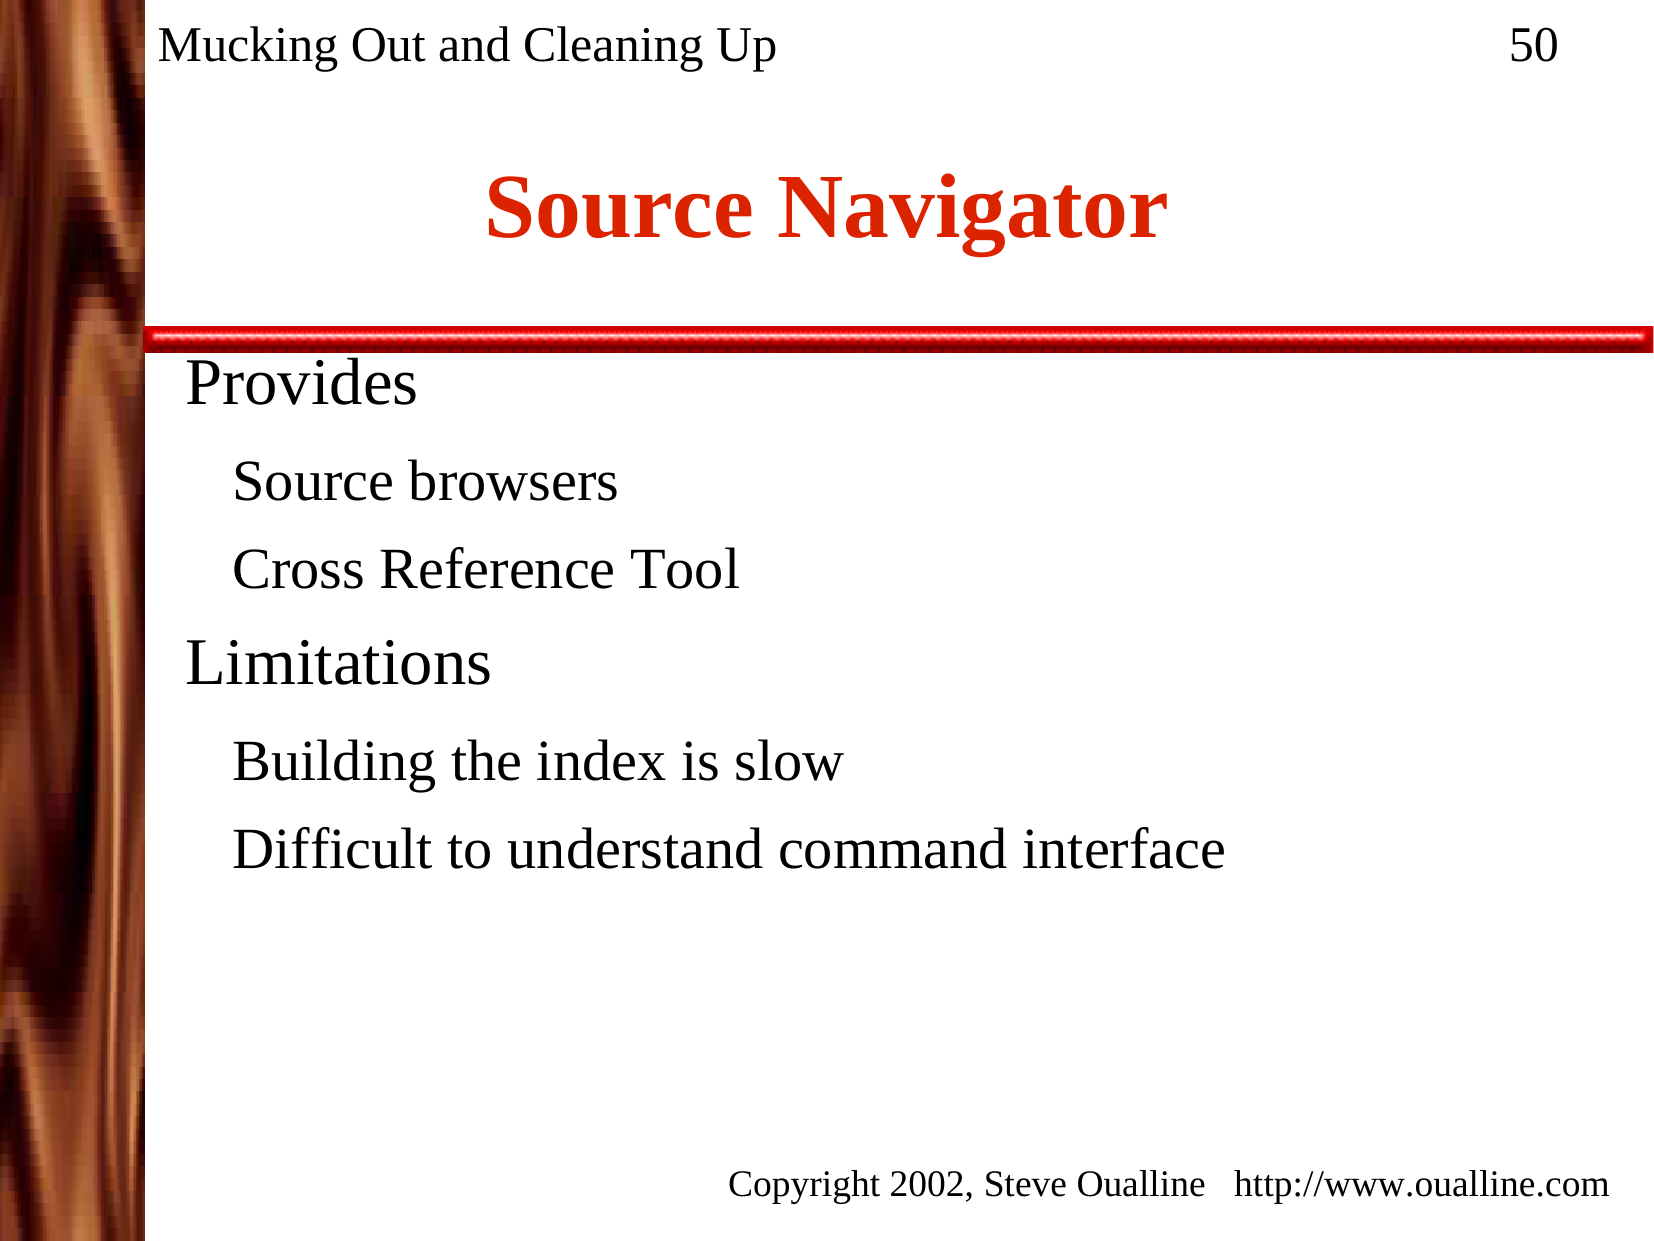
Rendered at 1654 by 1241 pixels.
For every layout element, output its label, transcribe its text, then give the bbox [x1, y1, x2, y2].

title Source Navigator [121, 102, 1534, 310]
list Provides Source browsers Cross Reference Tool Limitations Building the index is slow Difficult to understand command interface [173, 344, 1534, 1127]
picture [0, 0, 1654, 1241]
